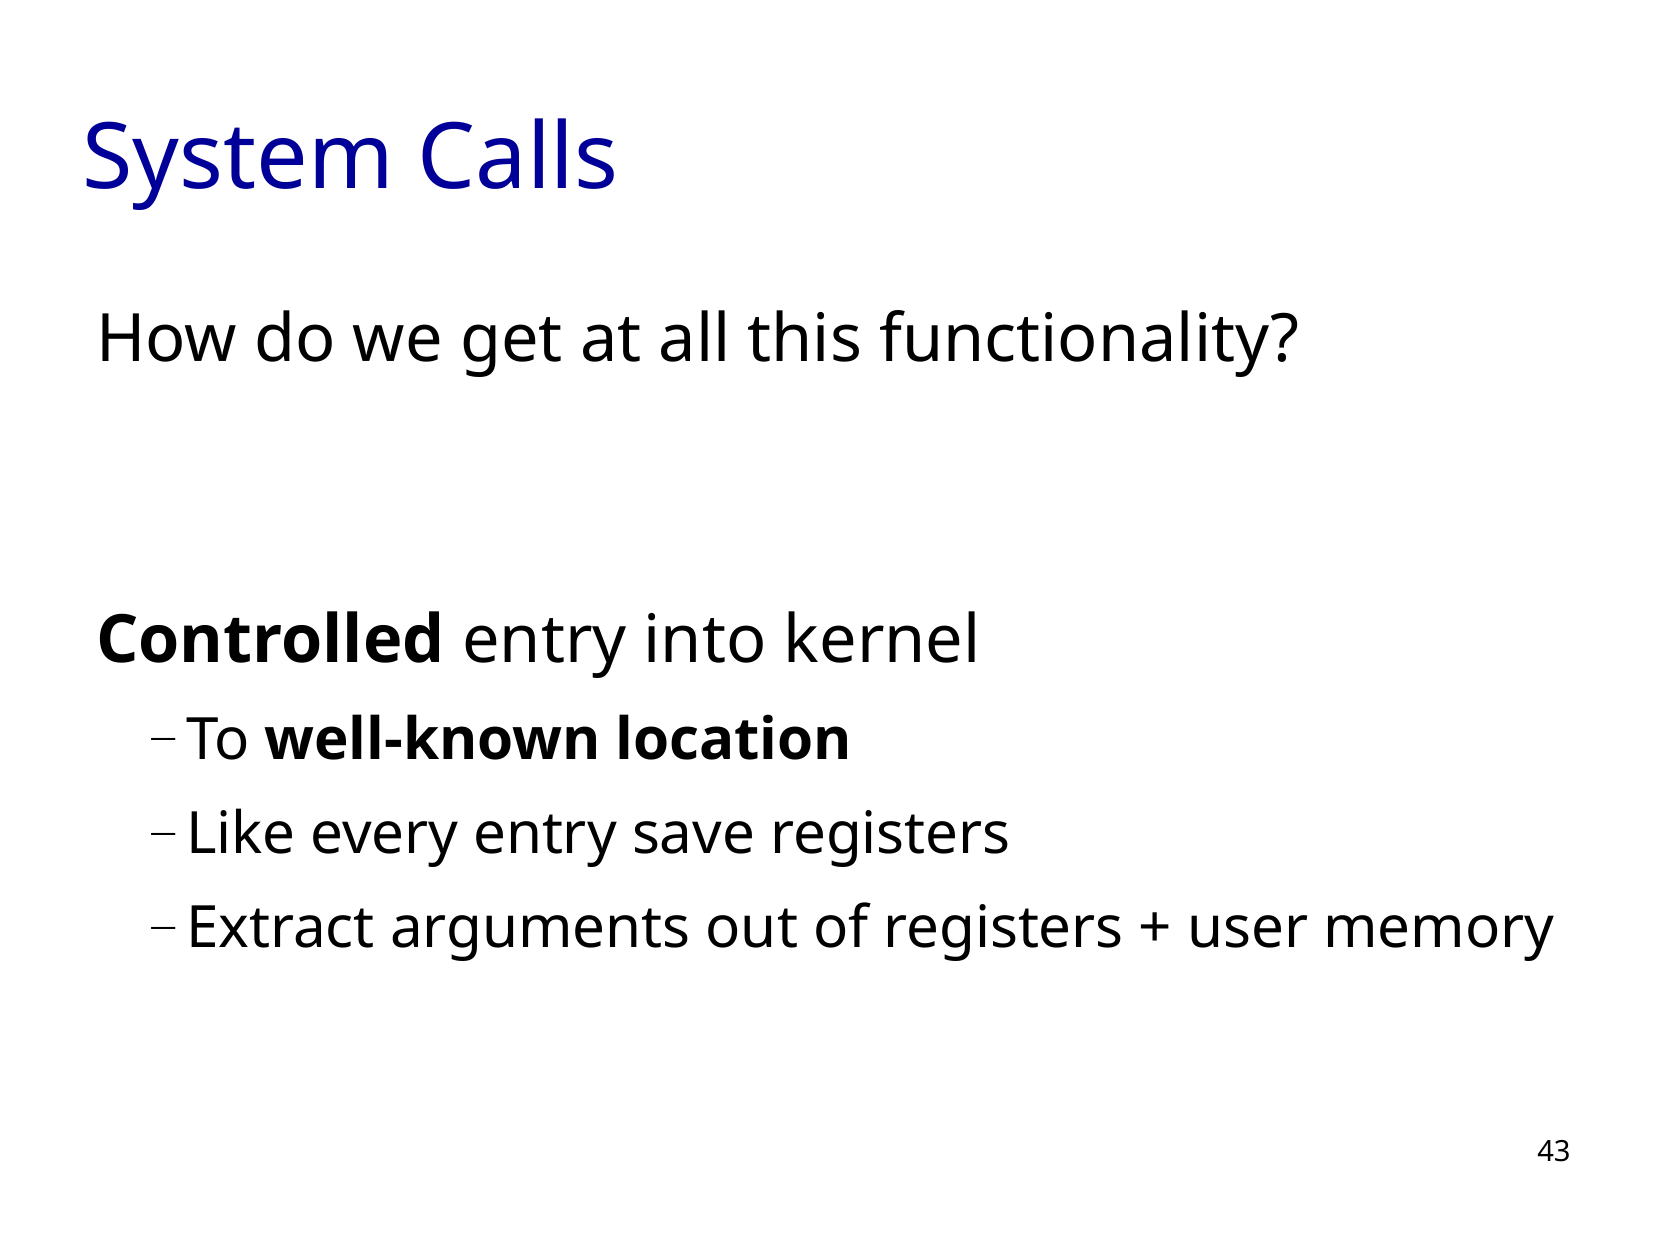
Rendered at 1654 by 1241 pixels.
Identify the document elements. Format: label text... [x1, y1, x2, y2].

list How do we get at all this functionality? Controlled entry into kernel To well-known location Like every entry save registers Extract arguments out of registers + user memory [60, 290, 1571, 1096]
title System Calls [82, 49, 1571, 257]
